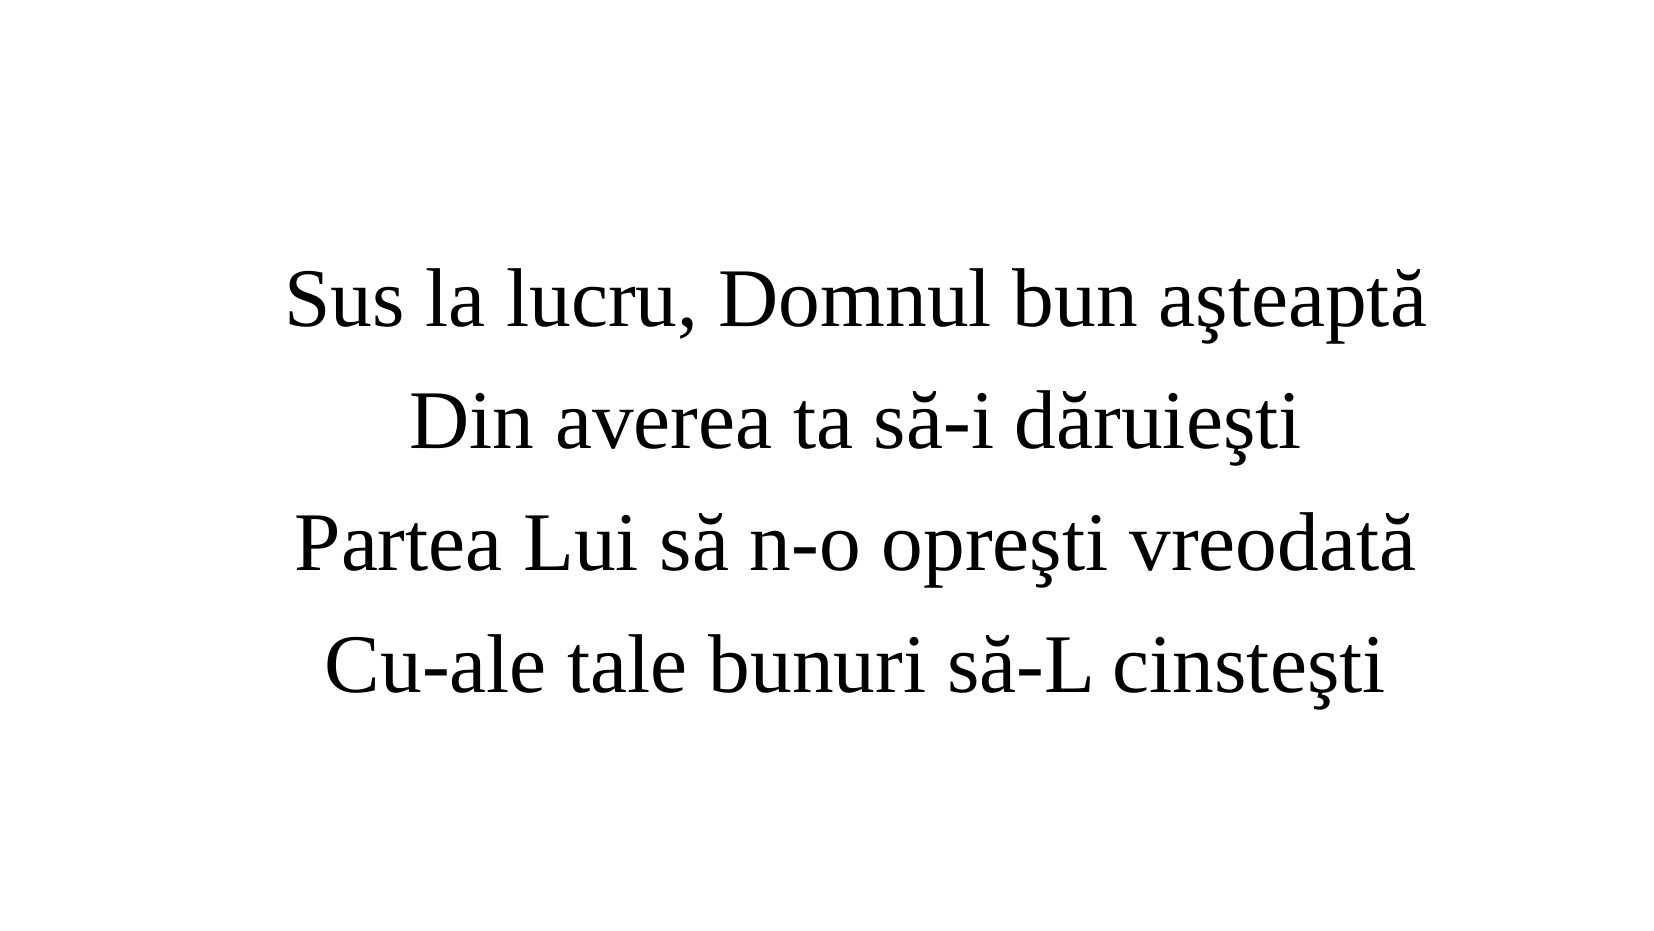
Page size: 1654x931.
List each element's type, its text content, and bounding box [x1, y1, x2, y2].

subtitle Sus la lucru, Domnul bun aşteaptă Din averea ta să-i dăruieşti Partea Lui să n-o opreşti vreodată Cu-ale tale bunuri să-L cinsteşti [153, 239, 1560, 713]
